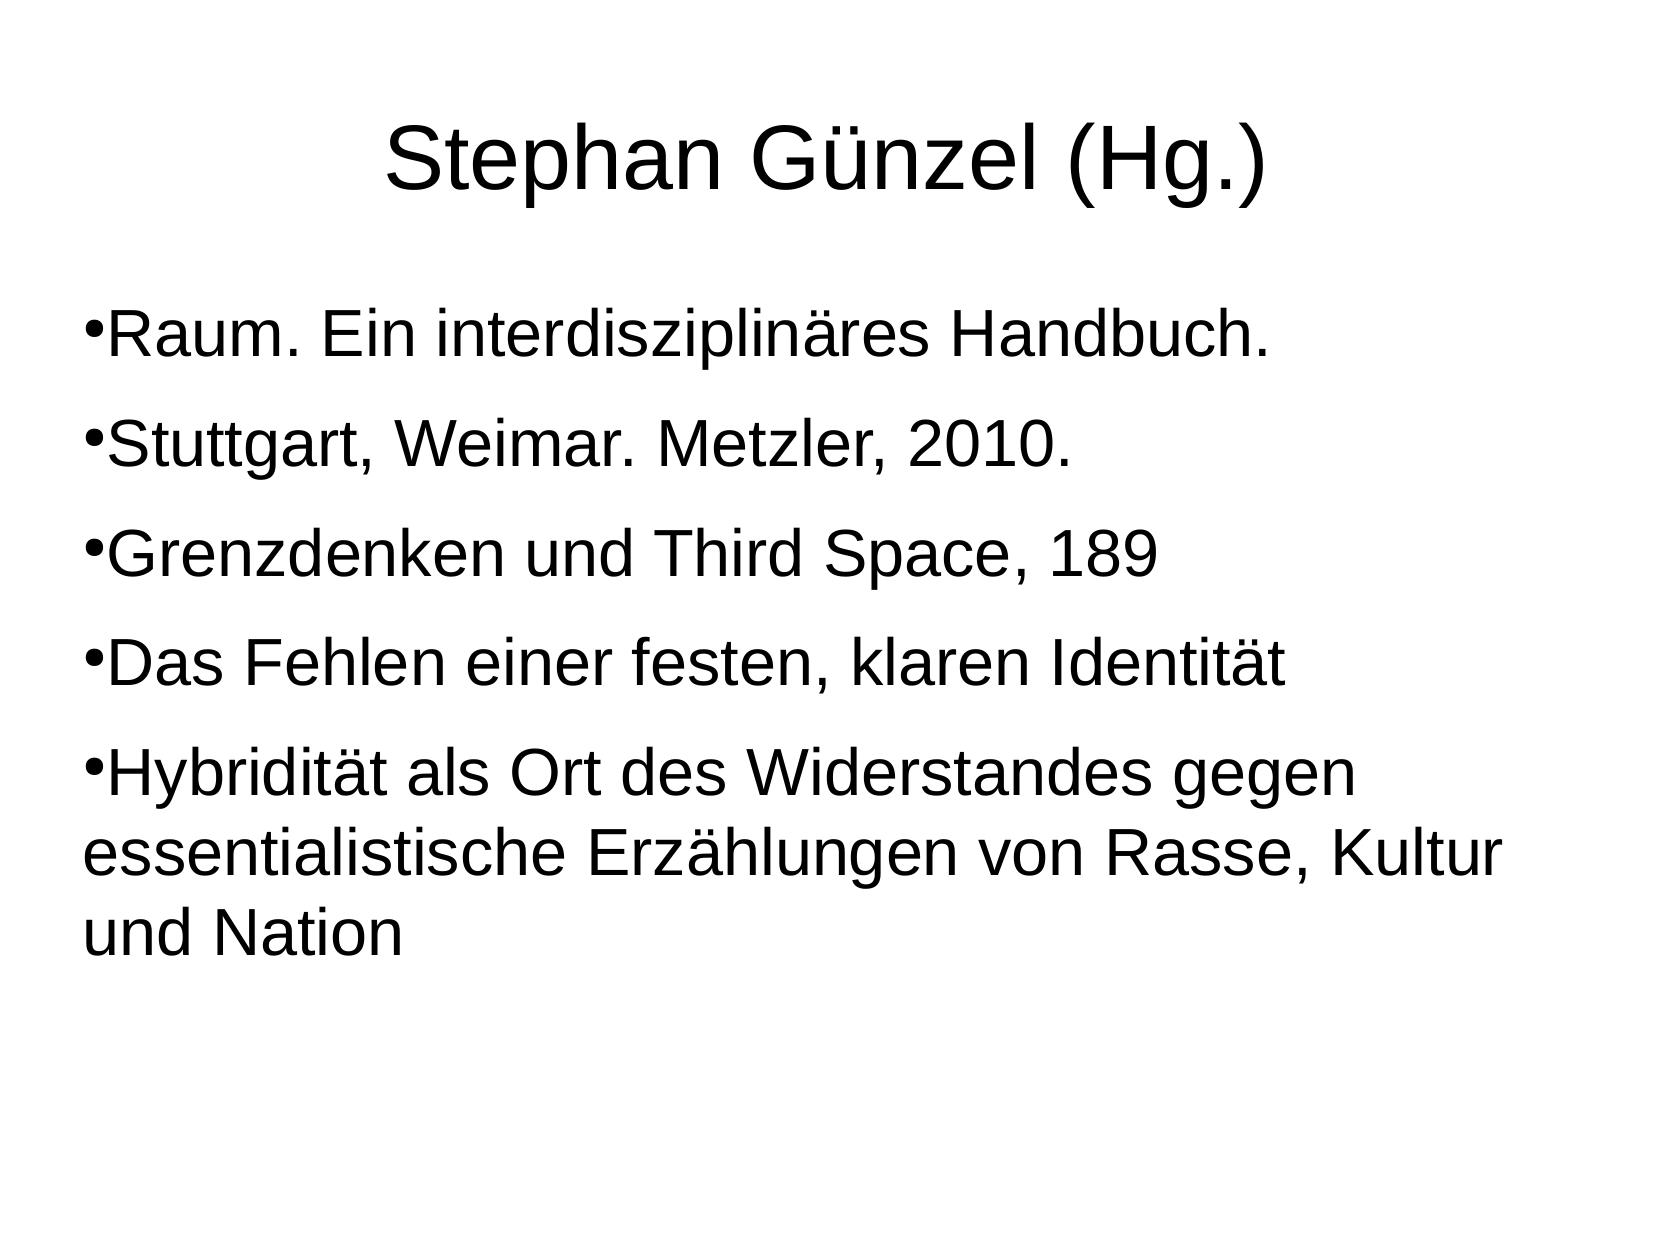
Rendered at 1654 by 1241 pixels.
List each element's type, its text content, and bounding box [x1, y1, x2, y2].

title Stephan Günzel (Hg.) [82, 49, 1571, 257]
list Raum. Ein interdisziplinäres Handbuch. Stuttgart, Weimar. Metzler, 2010. Grenzdenken und Third Space, 189 Das Fehlen einer festen, klaren Identität Hybridität als Ort des Widerstandes gegen essentialistische Erzählungen von Rasse, Kultur und Nation [82, 290, 1571, 1010]
